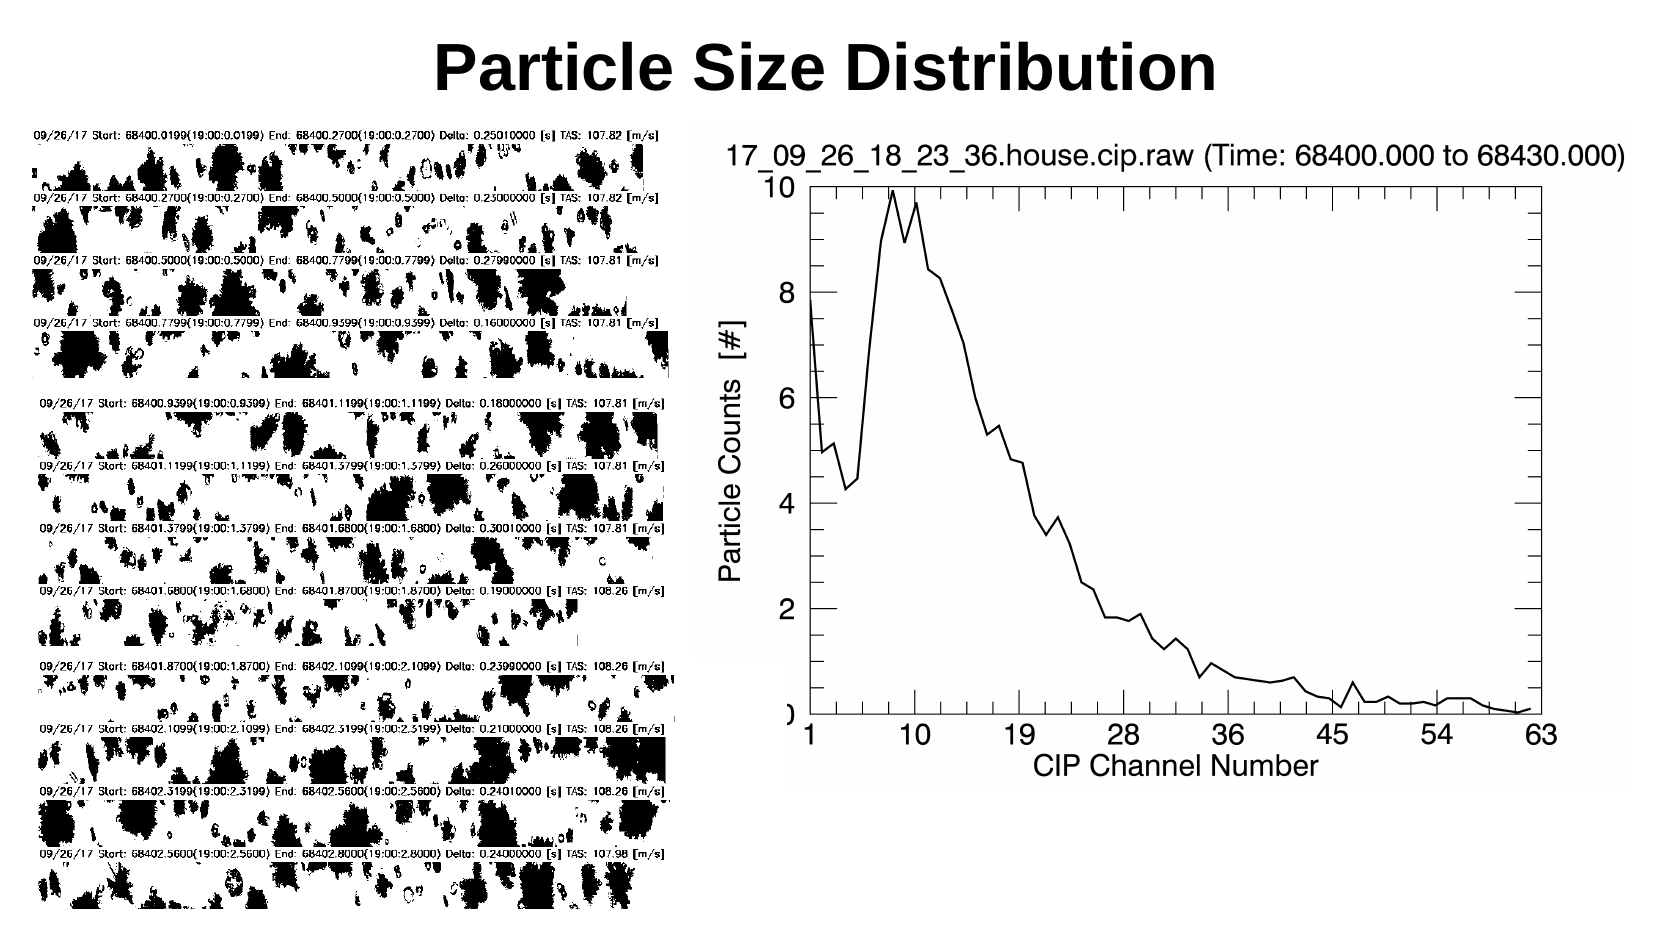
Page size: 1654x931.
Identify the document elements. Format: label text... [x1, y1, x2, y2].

text_box Particle Size Distribution [0, 13, 1654, 115]
picture [30, 123, 1633, 909]
